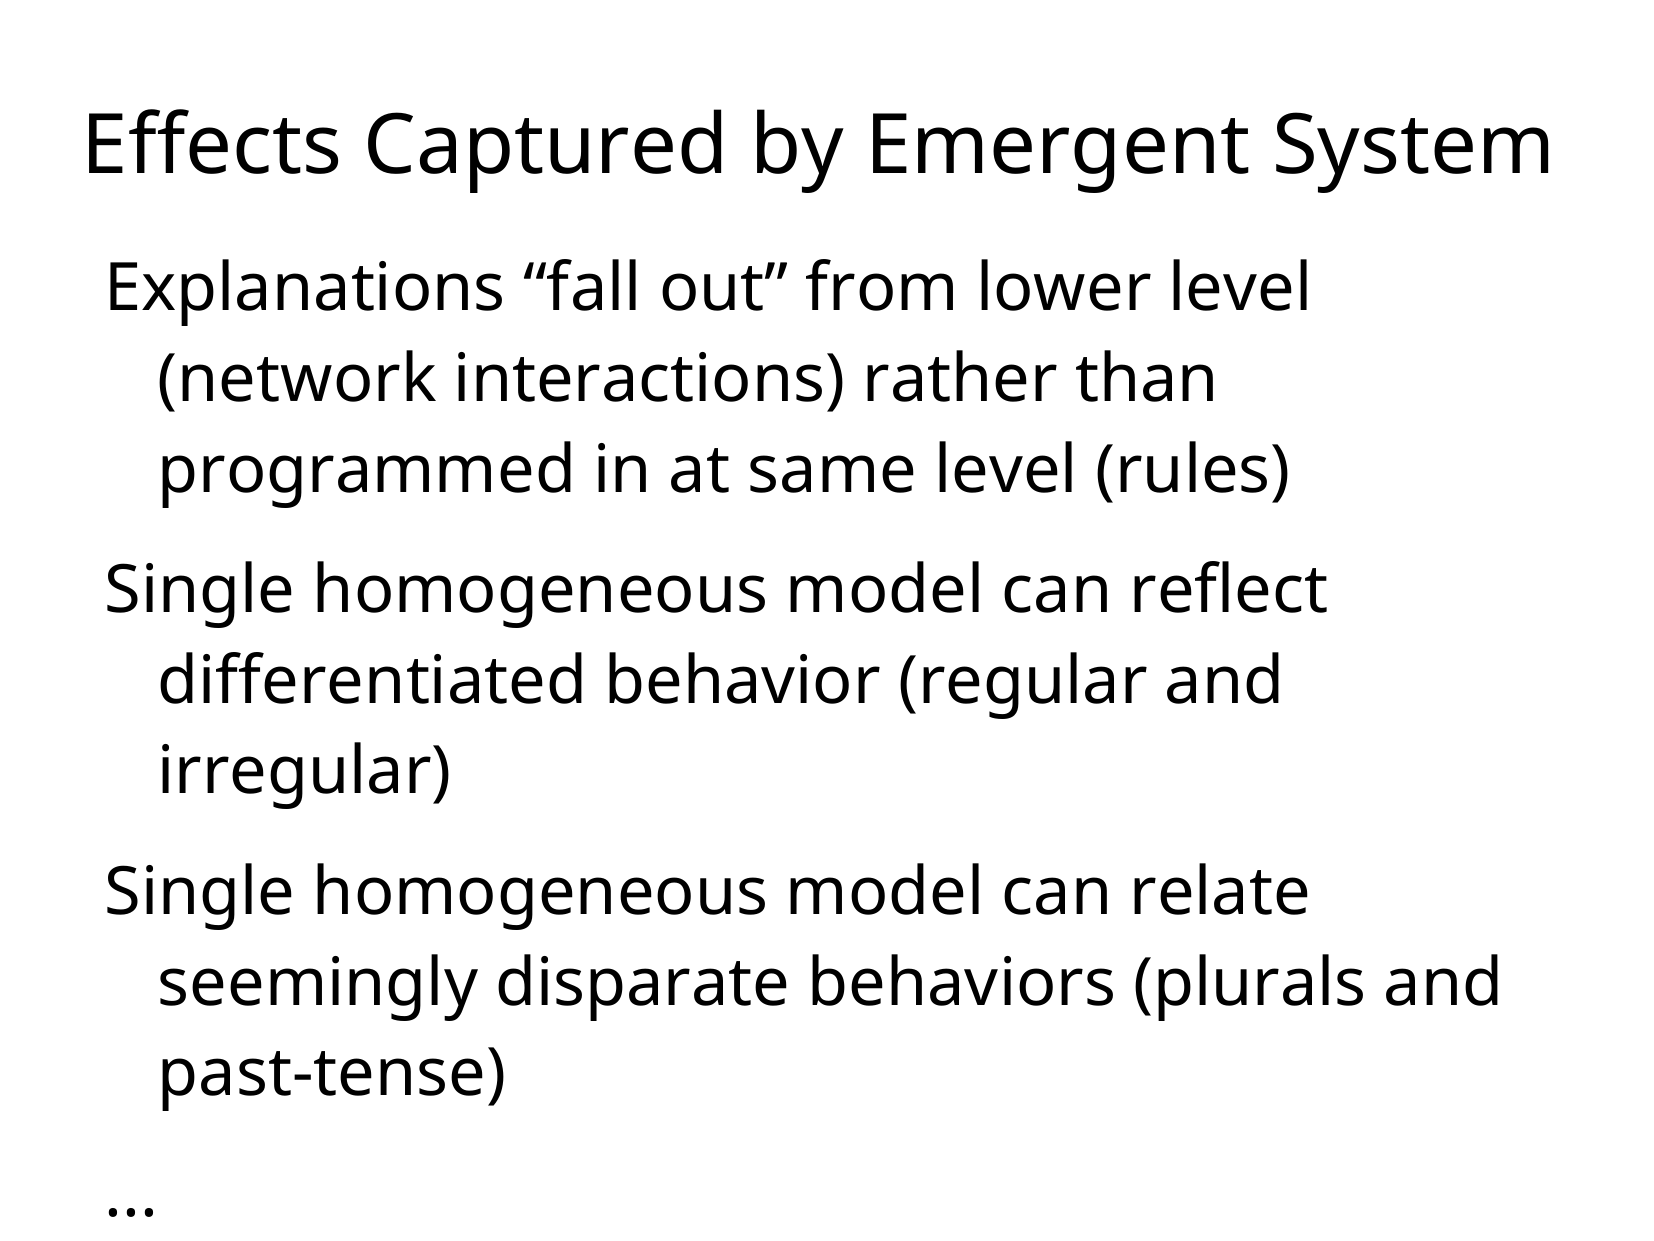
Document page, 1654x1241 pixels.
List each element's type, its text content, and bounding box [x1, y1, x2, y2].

title Effects Captured by Emergent System [75, 37, 1564, 245]
list Explanations “fall out” from lower level (network interactions) rather than programmed in at same level (rules) Single homogeneous model can reflect differentiated behavior (regular and irregular) Single homogeneous model can relate seemingly disparate behaviors (plurals and past-tense) ... [86, 239, 1576, 1058]
